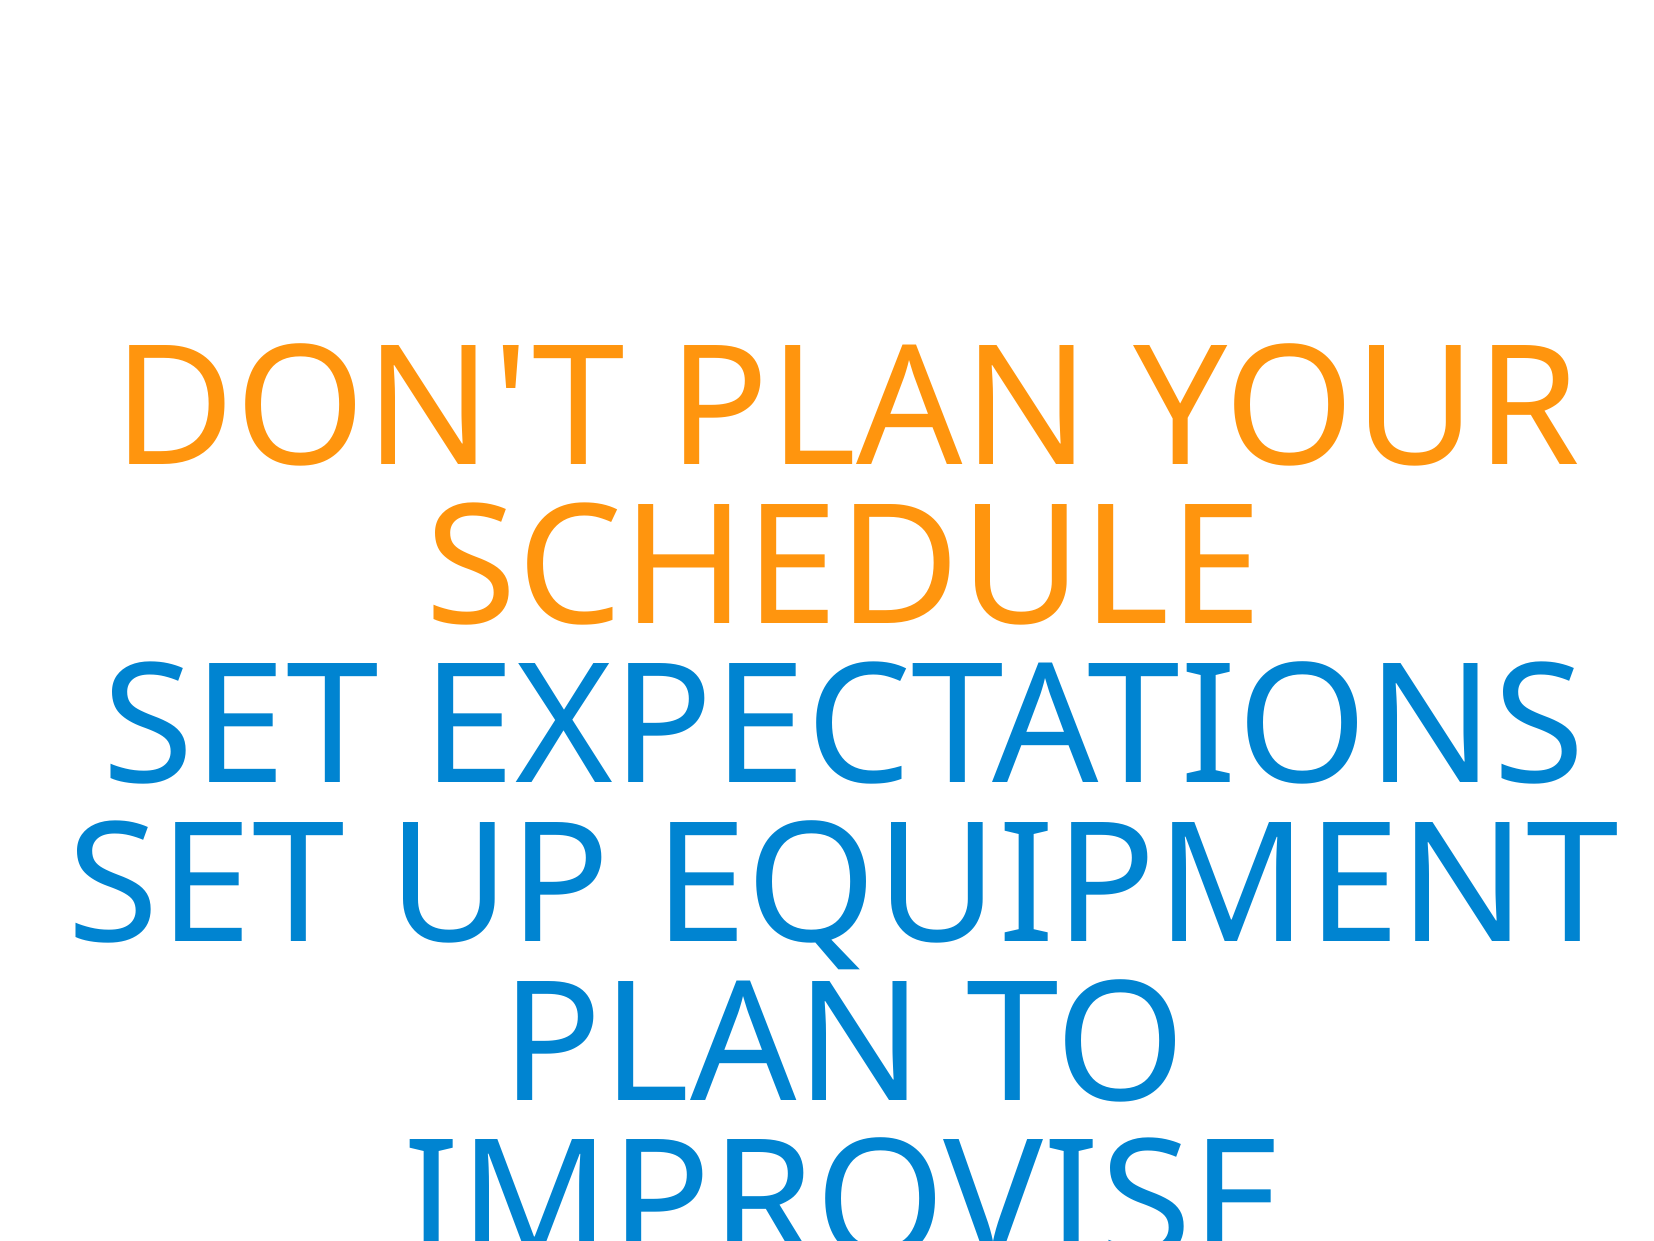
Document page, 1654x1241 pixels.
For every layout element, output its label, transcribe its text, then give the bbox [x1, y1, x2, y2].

list DON'T PLAN YOUR SCHEDULE SET EXPECTATIONS SET UP EQUIPMENT PLAN TO IMPROVISE [0, 337, 1636, 1051]
